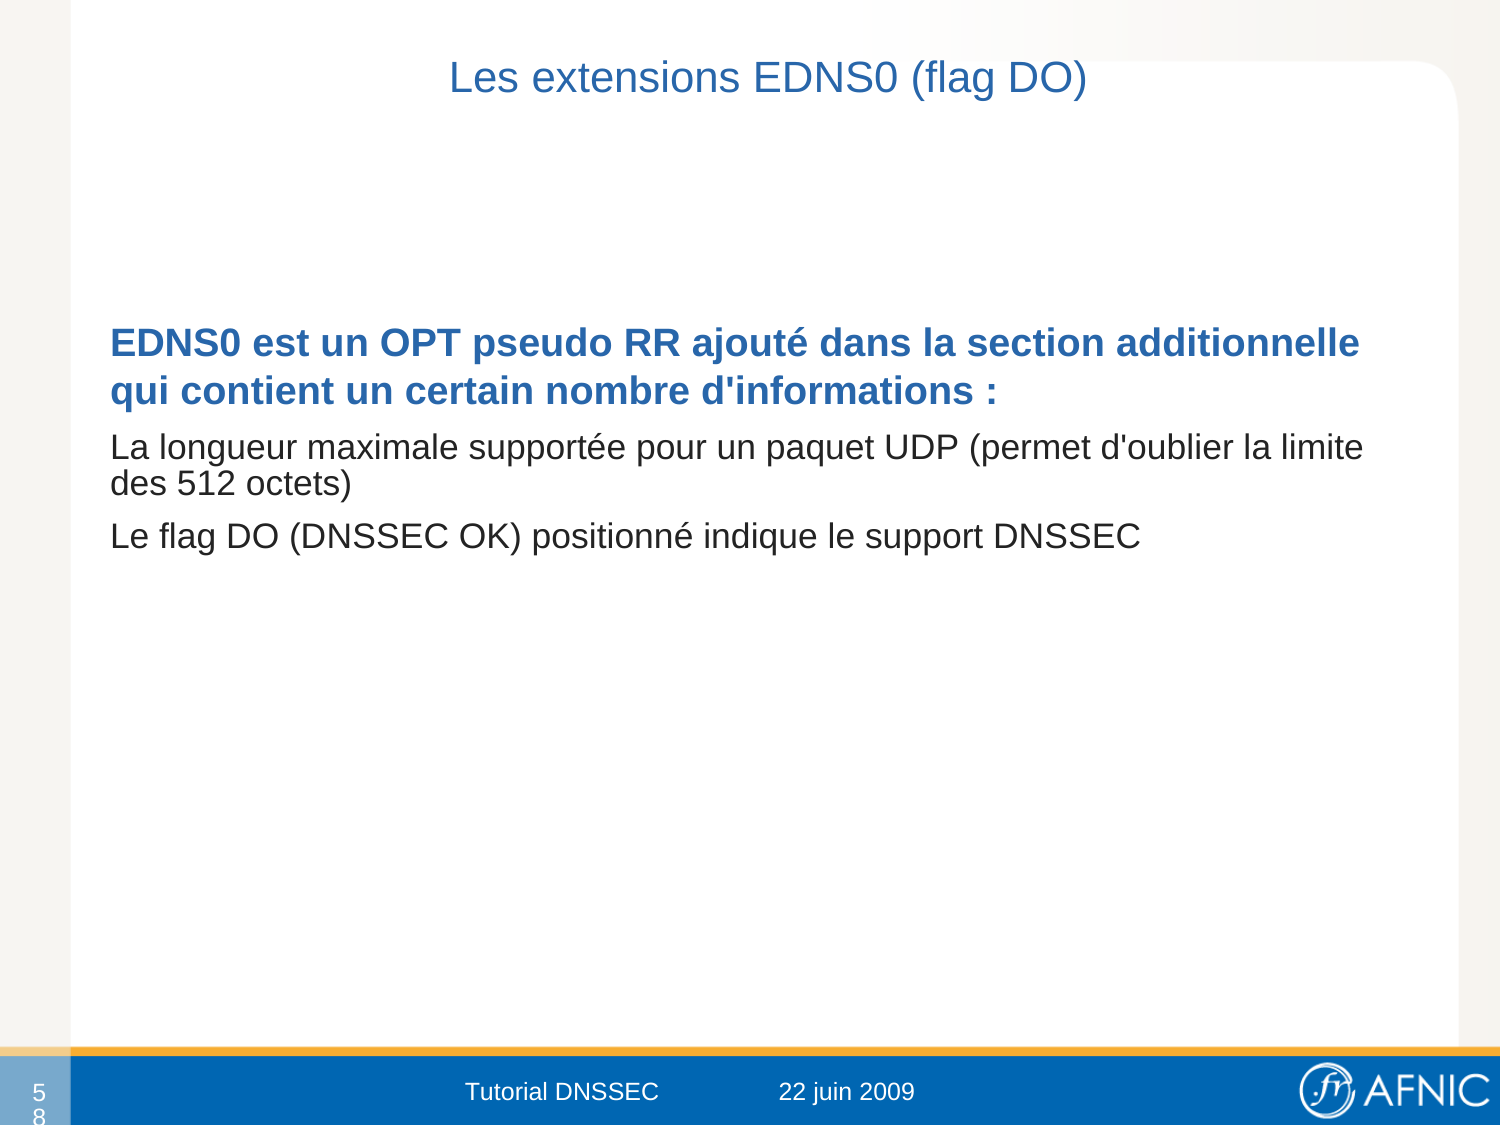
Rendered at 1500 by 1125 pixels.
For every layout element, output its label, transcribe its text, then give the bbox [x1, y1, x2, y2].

title Les extensions EDNS0 (flag DO) [112, 12, 1426, 138]
picture [35, 1118, 42, 1125]
picture [0, 0, 1500, 1125]
list EDNS0 est un OPT pseudo RR ajouté dans la section additionnelle qui contient un certain nombre d'informations : La longueur maximale supportée pour un paquet UDP (permet d'oublier la limite des 512 octets) Le flag DO (DNSSEC OK) positionné indique le support DNSSEC [110, 312, 1391, 1022]
